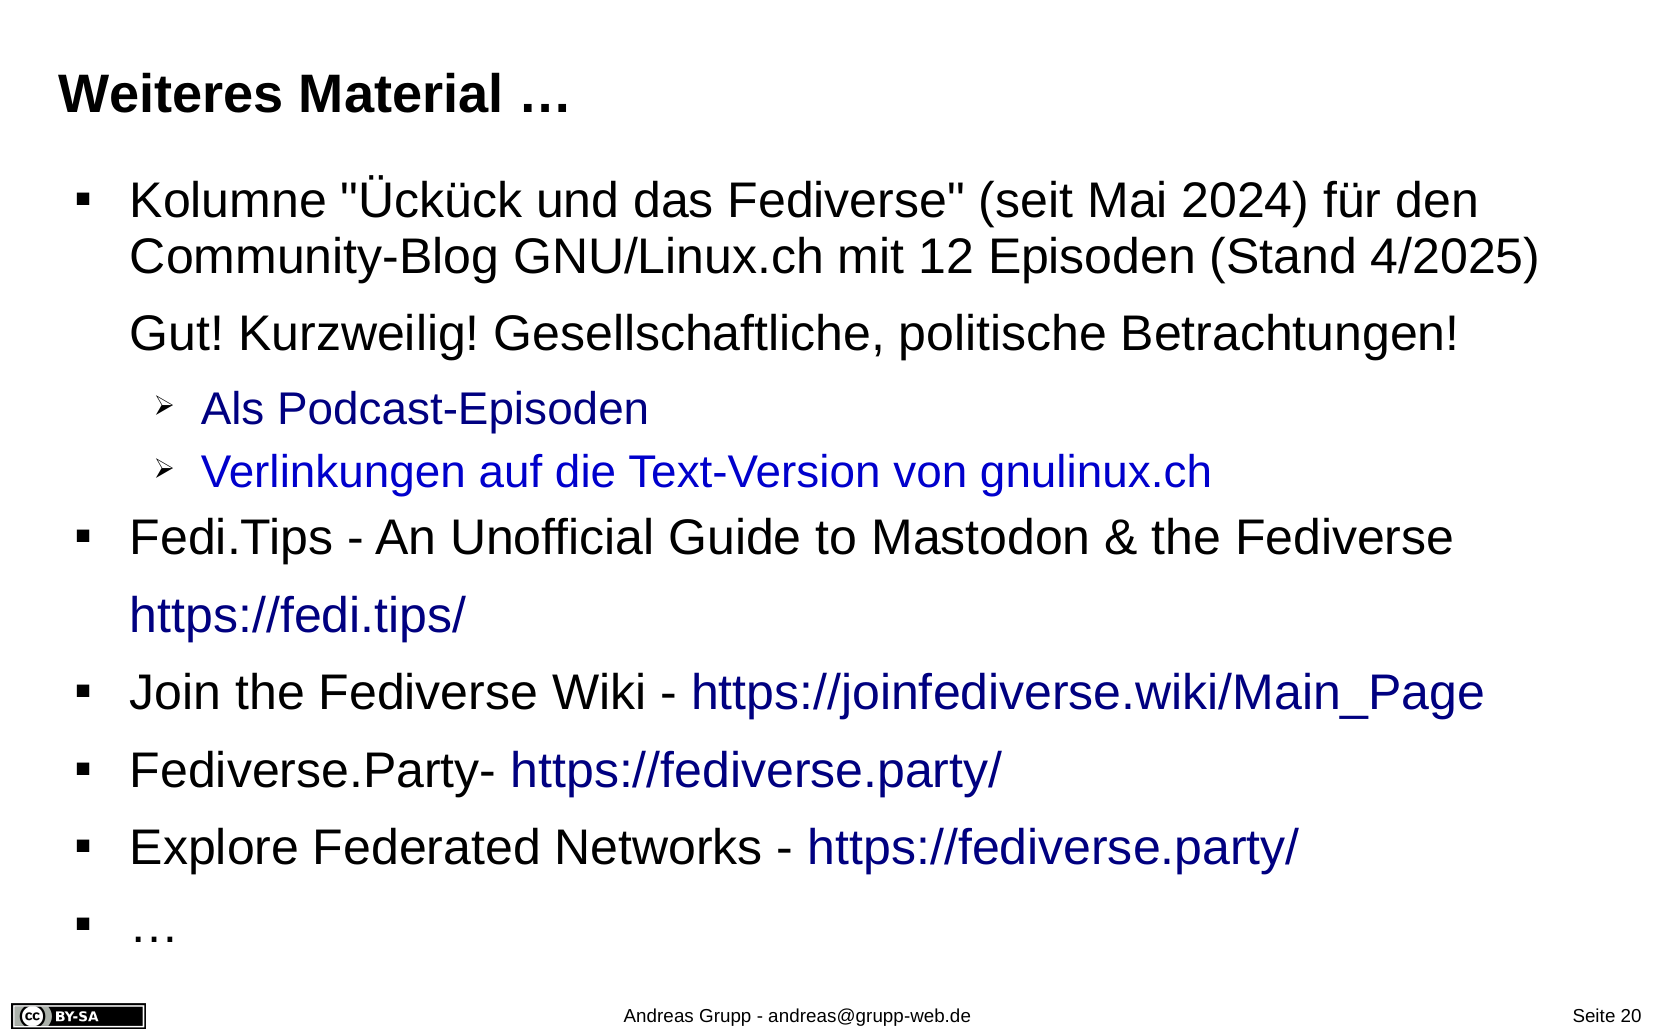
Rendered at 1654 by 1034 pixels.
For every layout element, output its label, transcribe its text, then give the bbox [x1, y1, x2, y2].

picture [11, 1003, 146, 1029]
title Weiteres Material … [59, 24, 1625, 165]
list Kolumne "Ückück und das Fediverse" (seit Mai 2024) für den Community-Blog GNU/Linux.ch mit 12 Episoden (Stand 4/2025) Gut! Kurzweilig! Gesellschaftliche, politische Betrachtungen! Als Podcast-Episoden Verlinkungen auf die Text-Version von gnulinux.ch Fedi.Tips - An Unofficial Guide to Mastodon & the Fediverse https://fedi.tips/ Join the Fediverse Wiki - https://joinfediverse.wiki/Main_Page Fediverse.Party- https://fediverse.party/ Explore Federated Networks - https://fediverse.party/ … [59, 172, 1595, 954]
